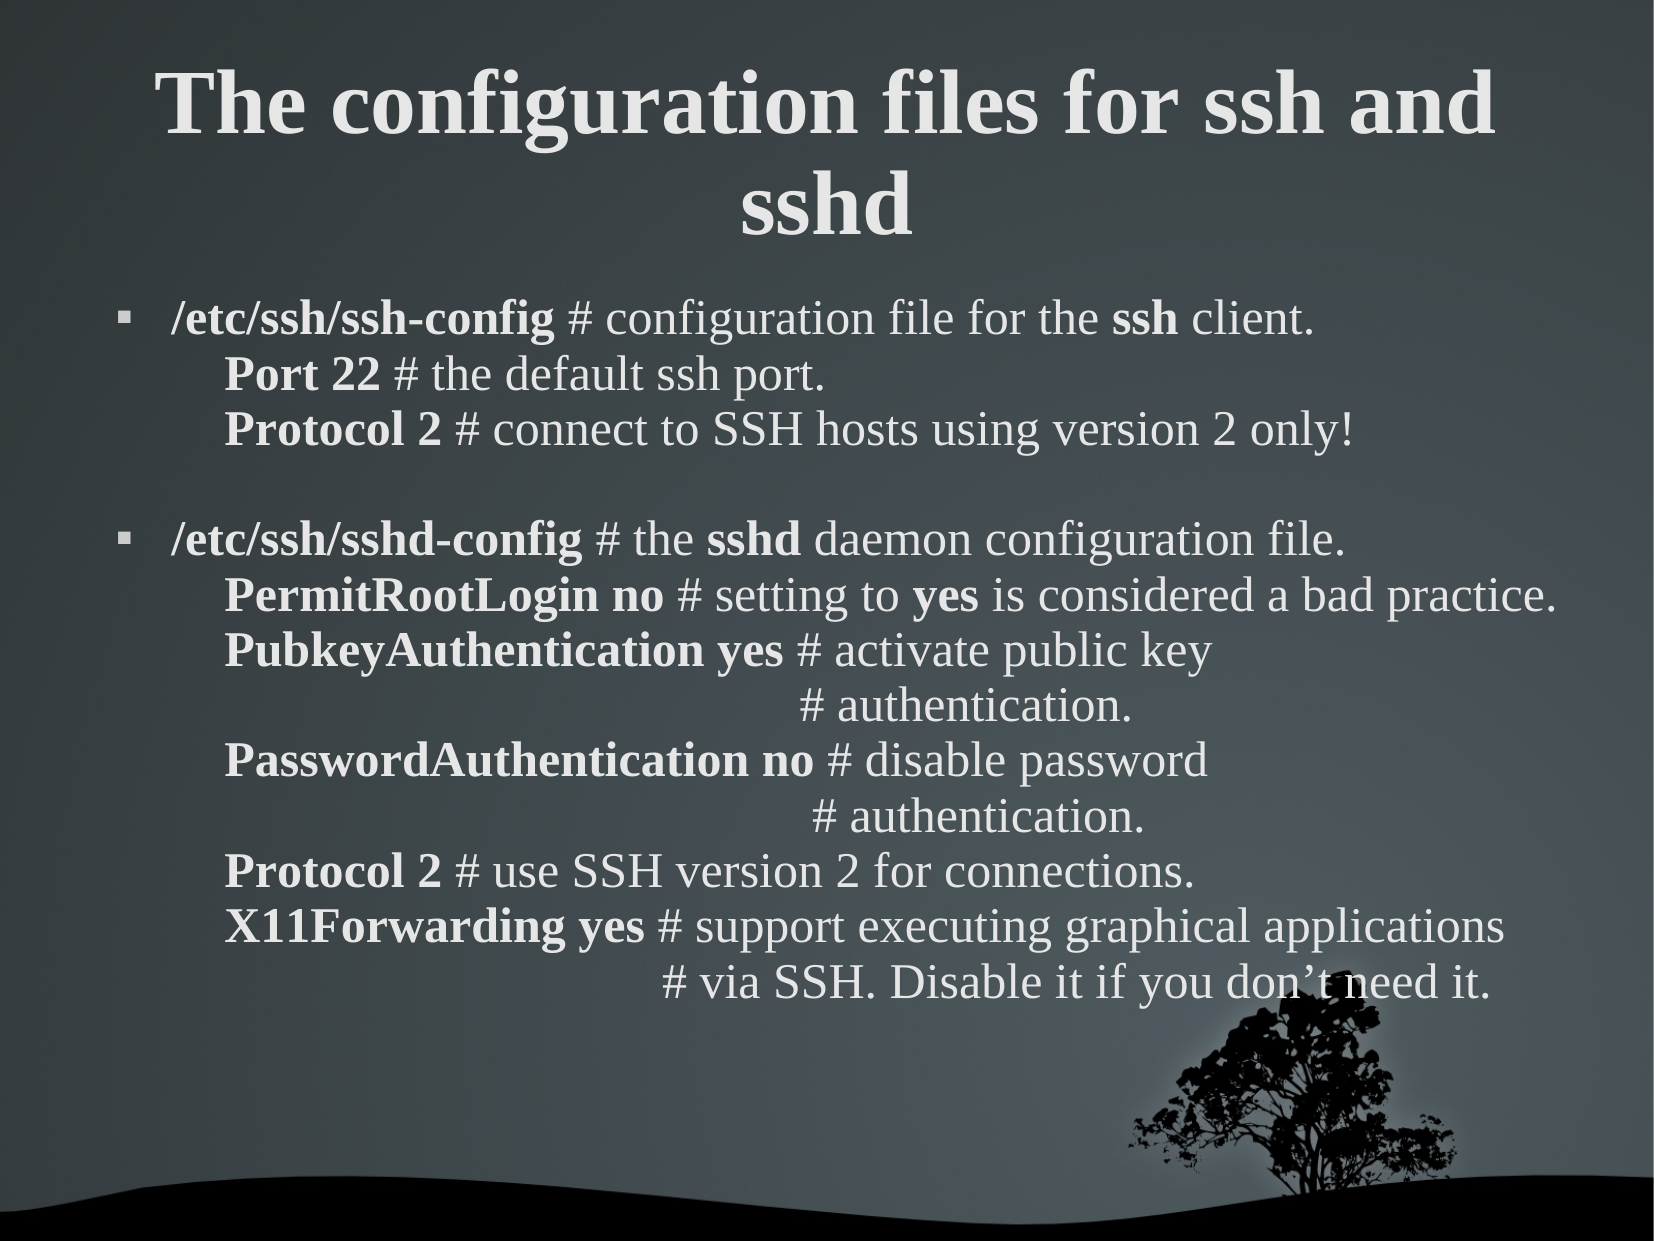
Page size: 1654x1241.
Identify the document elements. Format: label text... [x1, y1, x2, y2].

title The configuration files for ssh and sshd [82, 33, 1571, 273]
picture [0, 0, 1654, 1241]
list /etc/ssh/ssh-config # configuration file for the ssh client. Port 22 # the default ssh port. Protocol 2 # connect to SSH hosts using version 2 only! /etc/ssh/sshd-config # the sshd daemon configuration file. PermitRootLogin no # setting to yes is considered a bad practice. PubkeyAuthentication yes # activate public key # authentication. PasswordAuthentication no # disable password # authentication. Protocol 2 # use SSH version 2 for connections. X11Forwarding yes # support executing graphical applications # via SSH. Disable it if you don’t need it. [82, 290, 1571, 1150]
